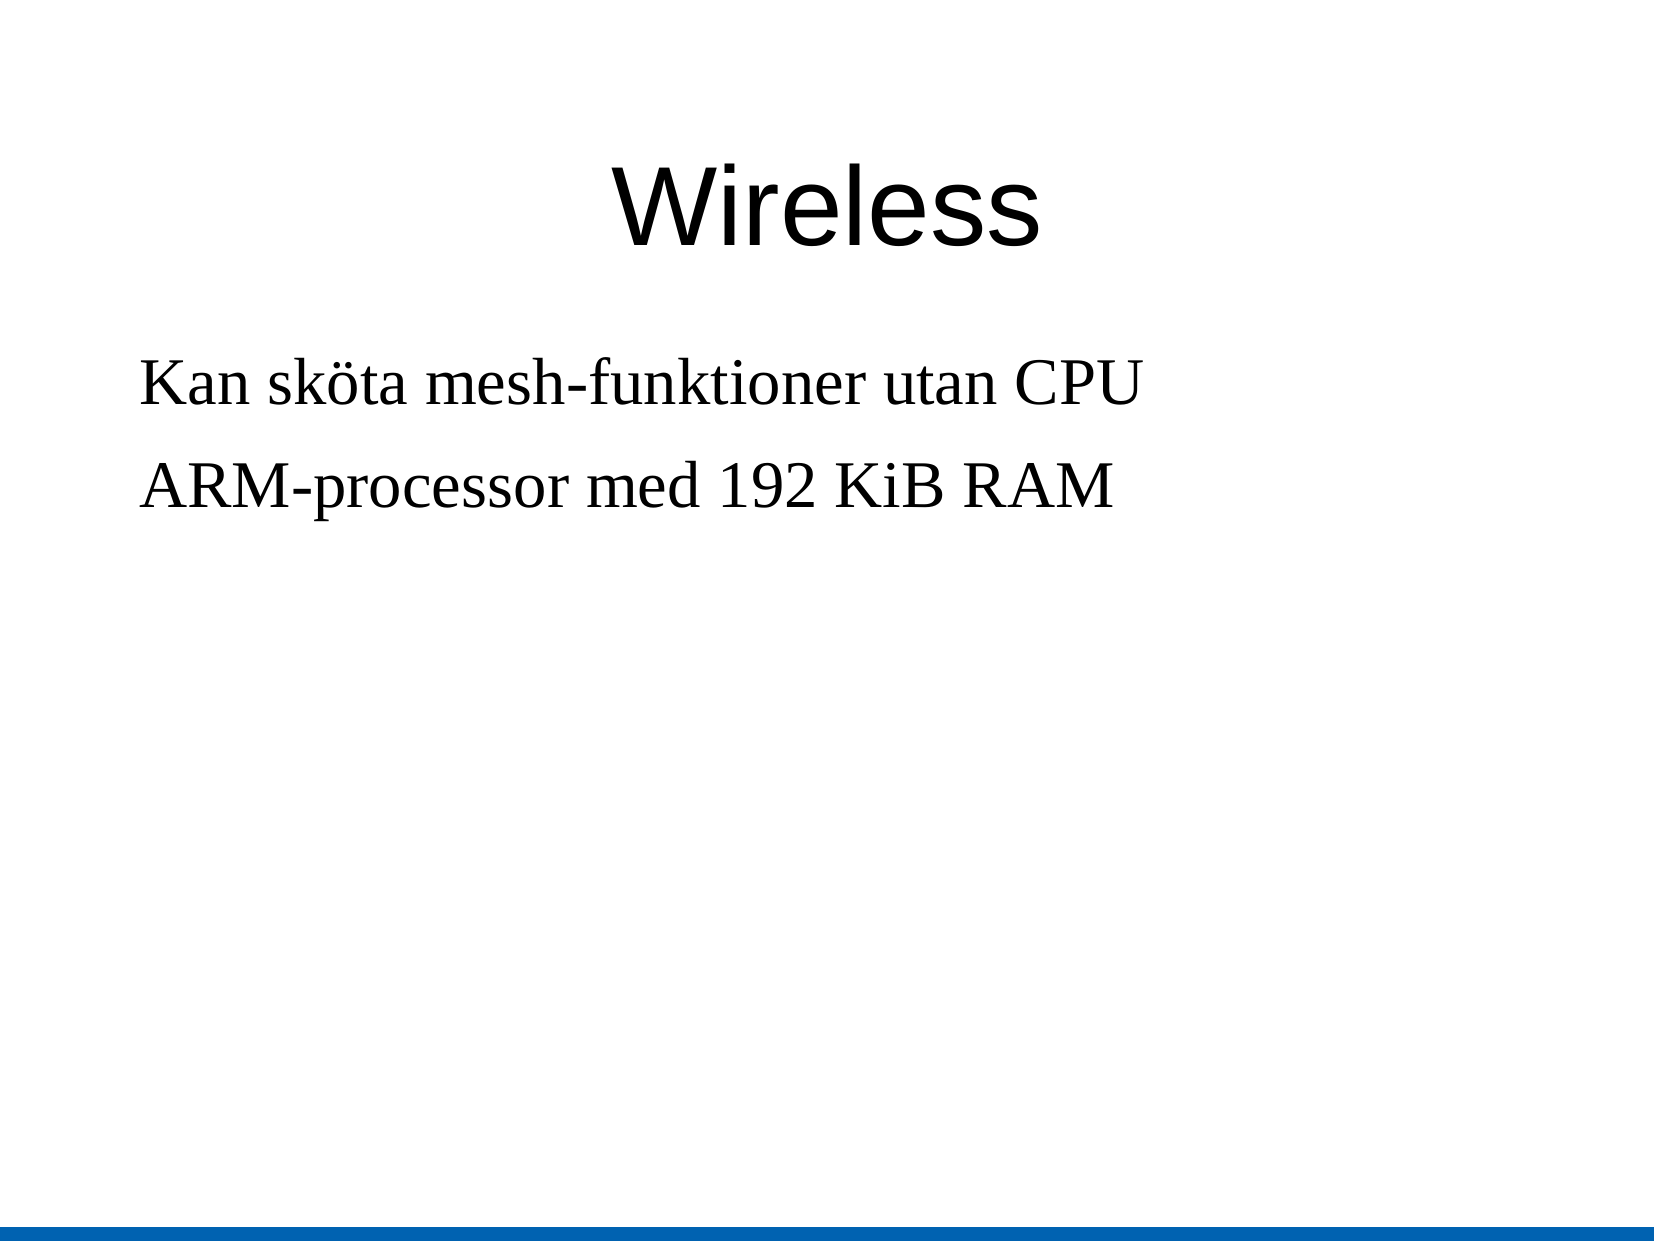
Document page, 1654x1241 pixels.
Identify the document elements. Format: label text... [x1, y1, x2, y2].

title Wireless [121, 102, 1534, 310]
list Kan sköta mesh-funktioner utan CPU ARM-processor med 192 KiB RAM [121, 344, 1534, 1127]
